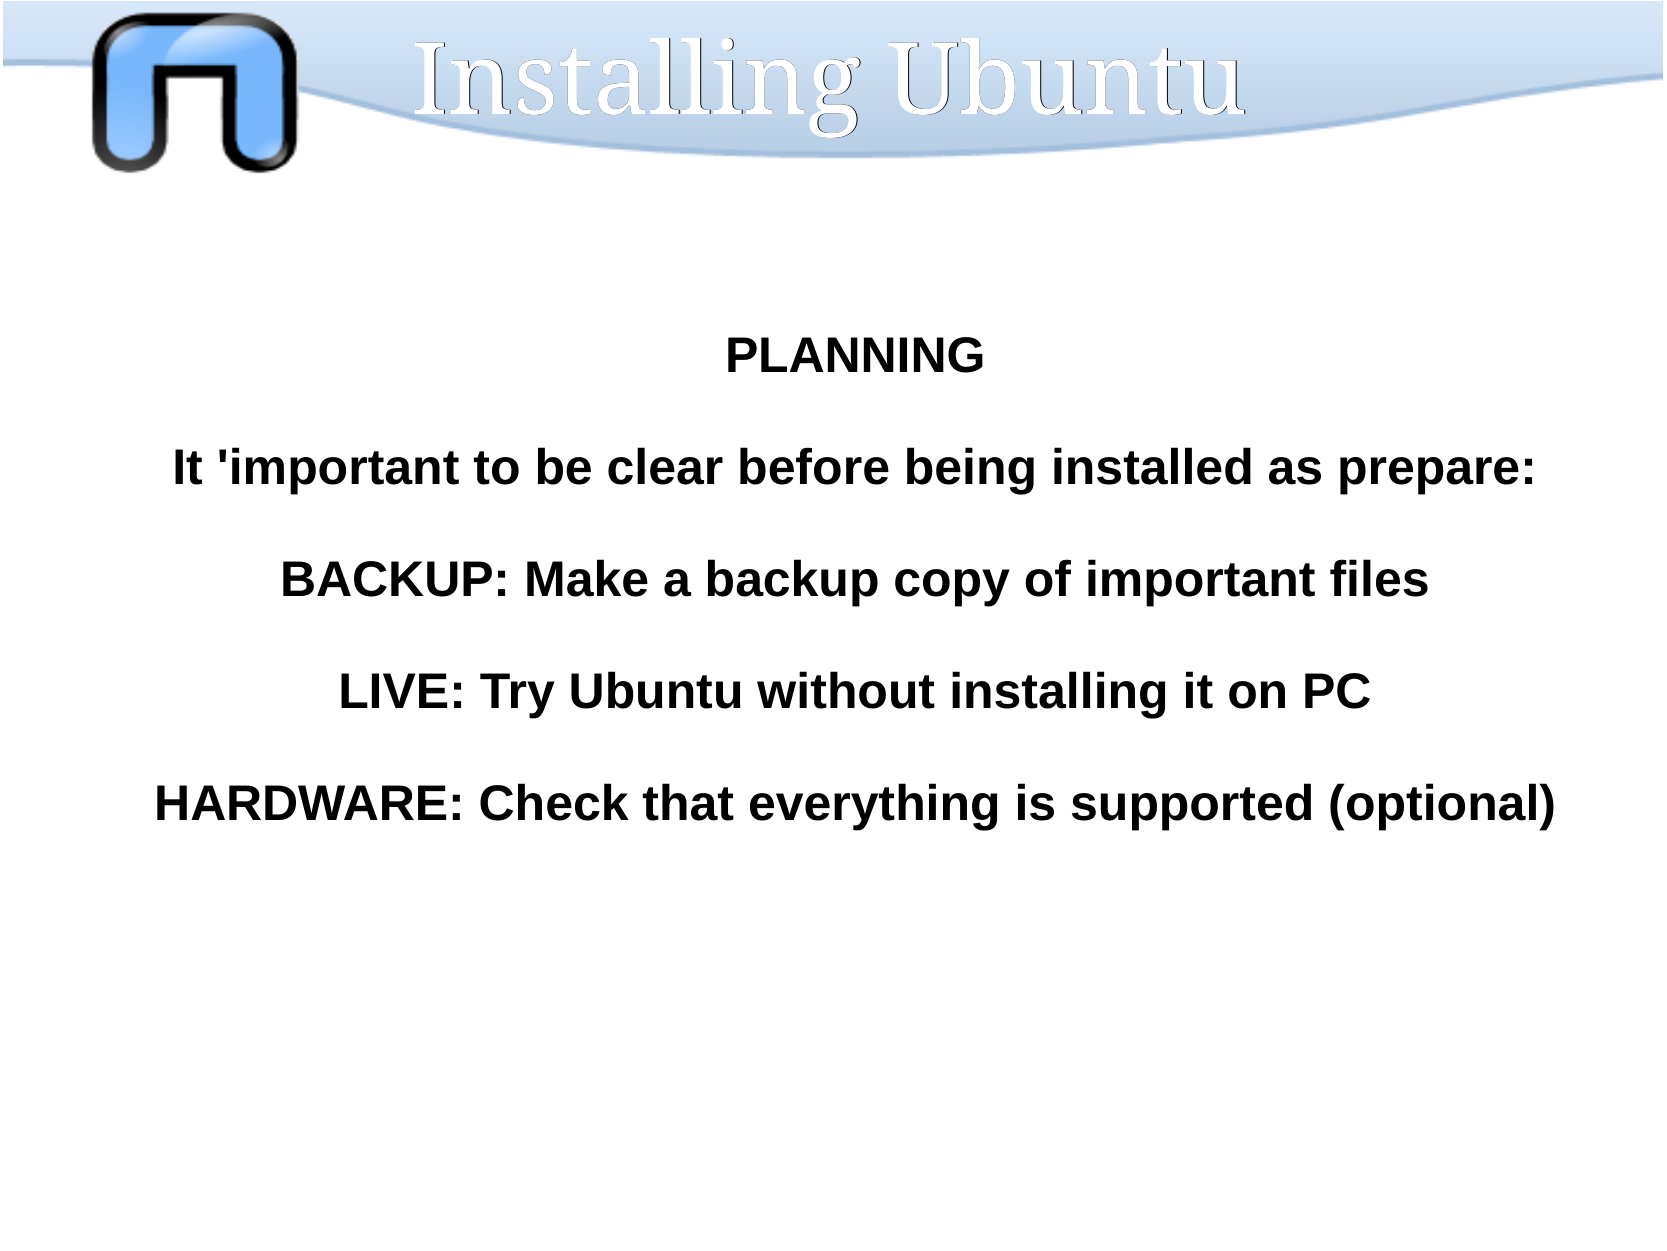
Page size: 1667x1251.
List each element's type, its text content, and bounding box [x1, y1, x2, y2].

text_box Installing Ubuntu [397, 0, 1433, 271]
picture [0, 0, 1667, 1251]
list PLANNING It 'important to be clear before being installed as prepare: BACKUP: Make a backup copy of important files LIVE: Try Ubuntu without installing it on PC HARDWARE: Check that everything is supported (optional) [129, 211, 1582, 1141]
